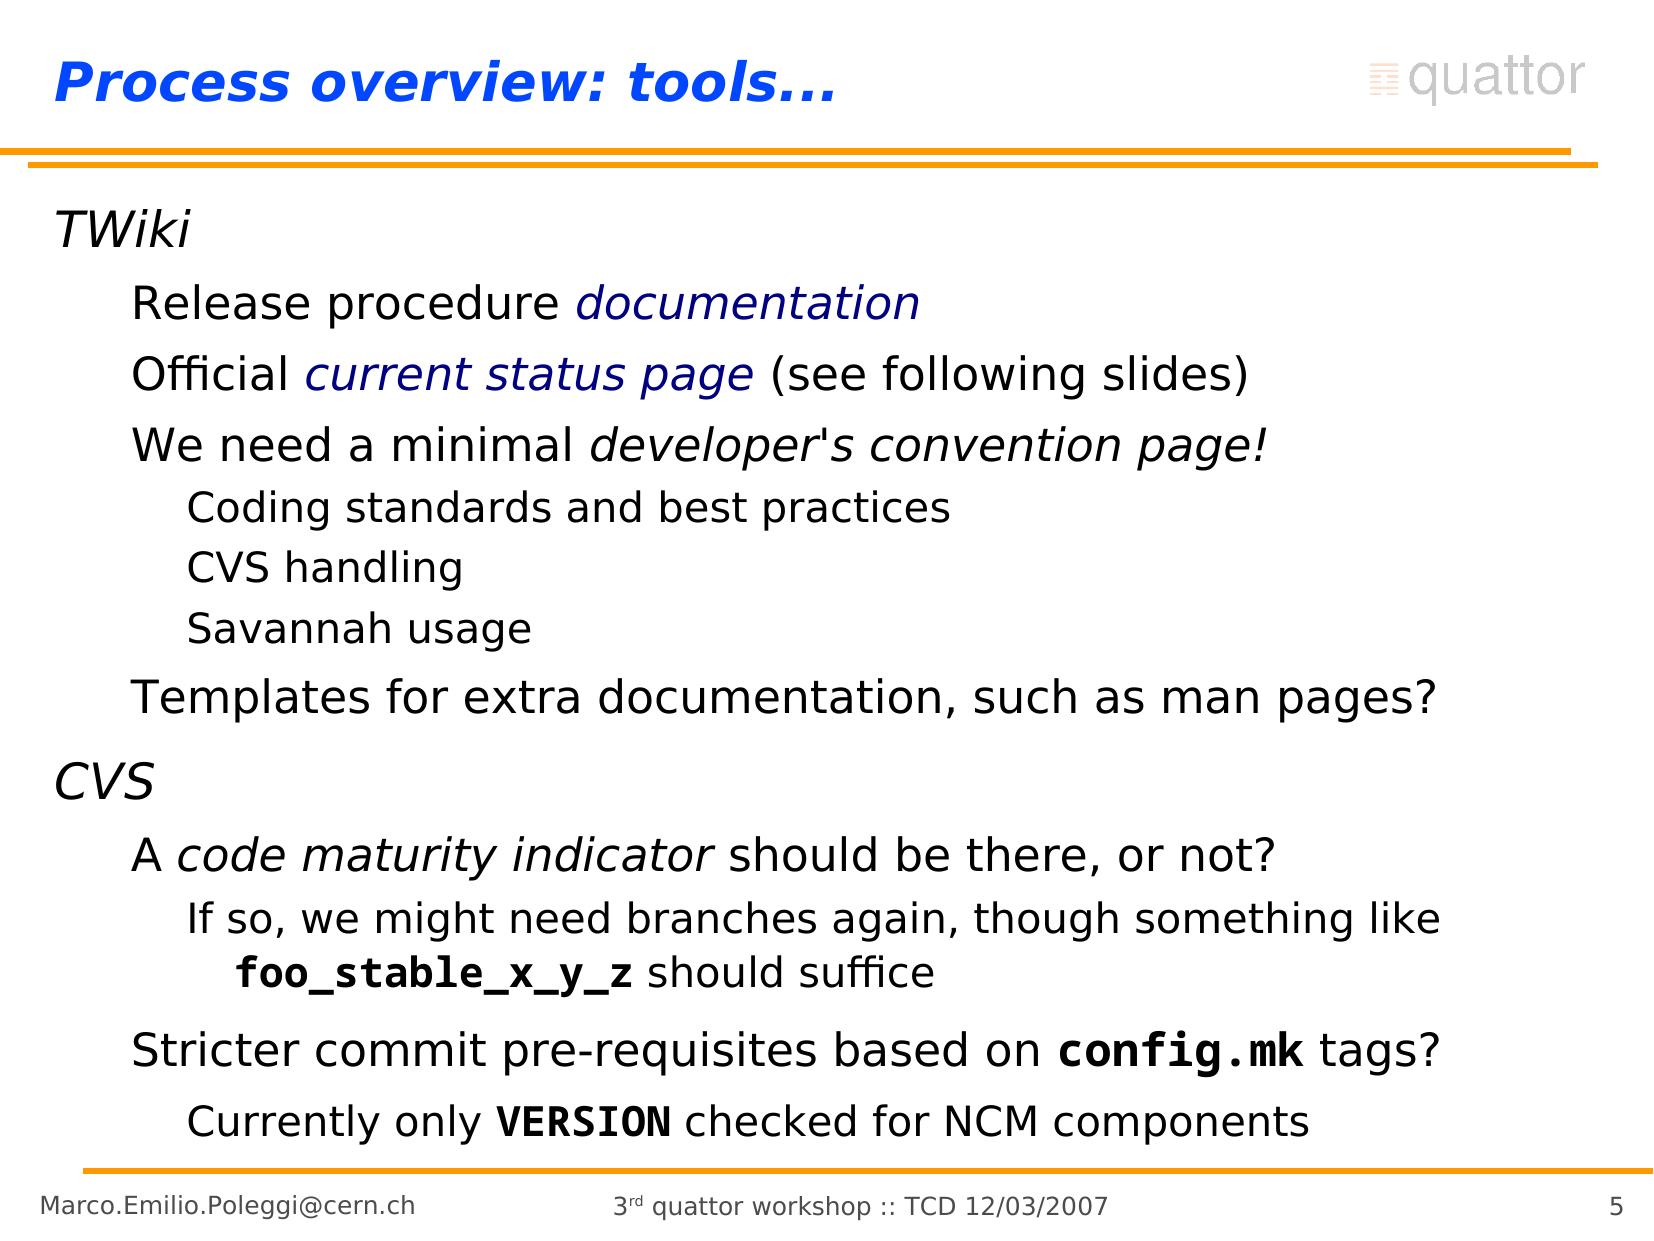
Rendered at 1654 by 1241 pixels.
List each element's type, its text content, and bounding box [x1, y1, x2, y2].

title Process overview: tools... [55, 48, 1241, 116]
list TWiki Release procedure documentation Official current status page (see following slides) We need a minimal developer's convention page! Coding standards and best practices CVS handling Savannah usage Templates for extra documentation, such as man pages? CVS A code maturity indicator should be there, or not? If so, we might need branches again, though something like foo_stable_x_y_z should suffice Stricter commit pre-requisites based on config.mk tags? Currently only VERSION checked for NCM components [55, 200, 1582, 1133]
